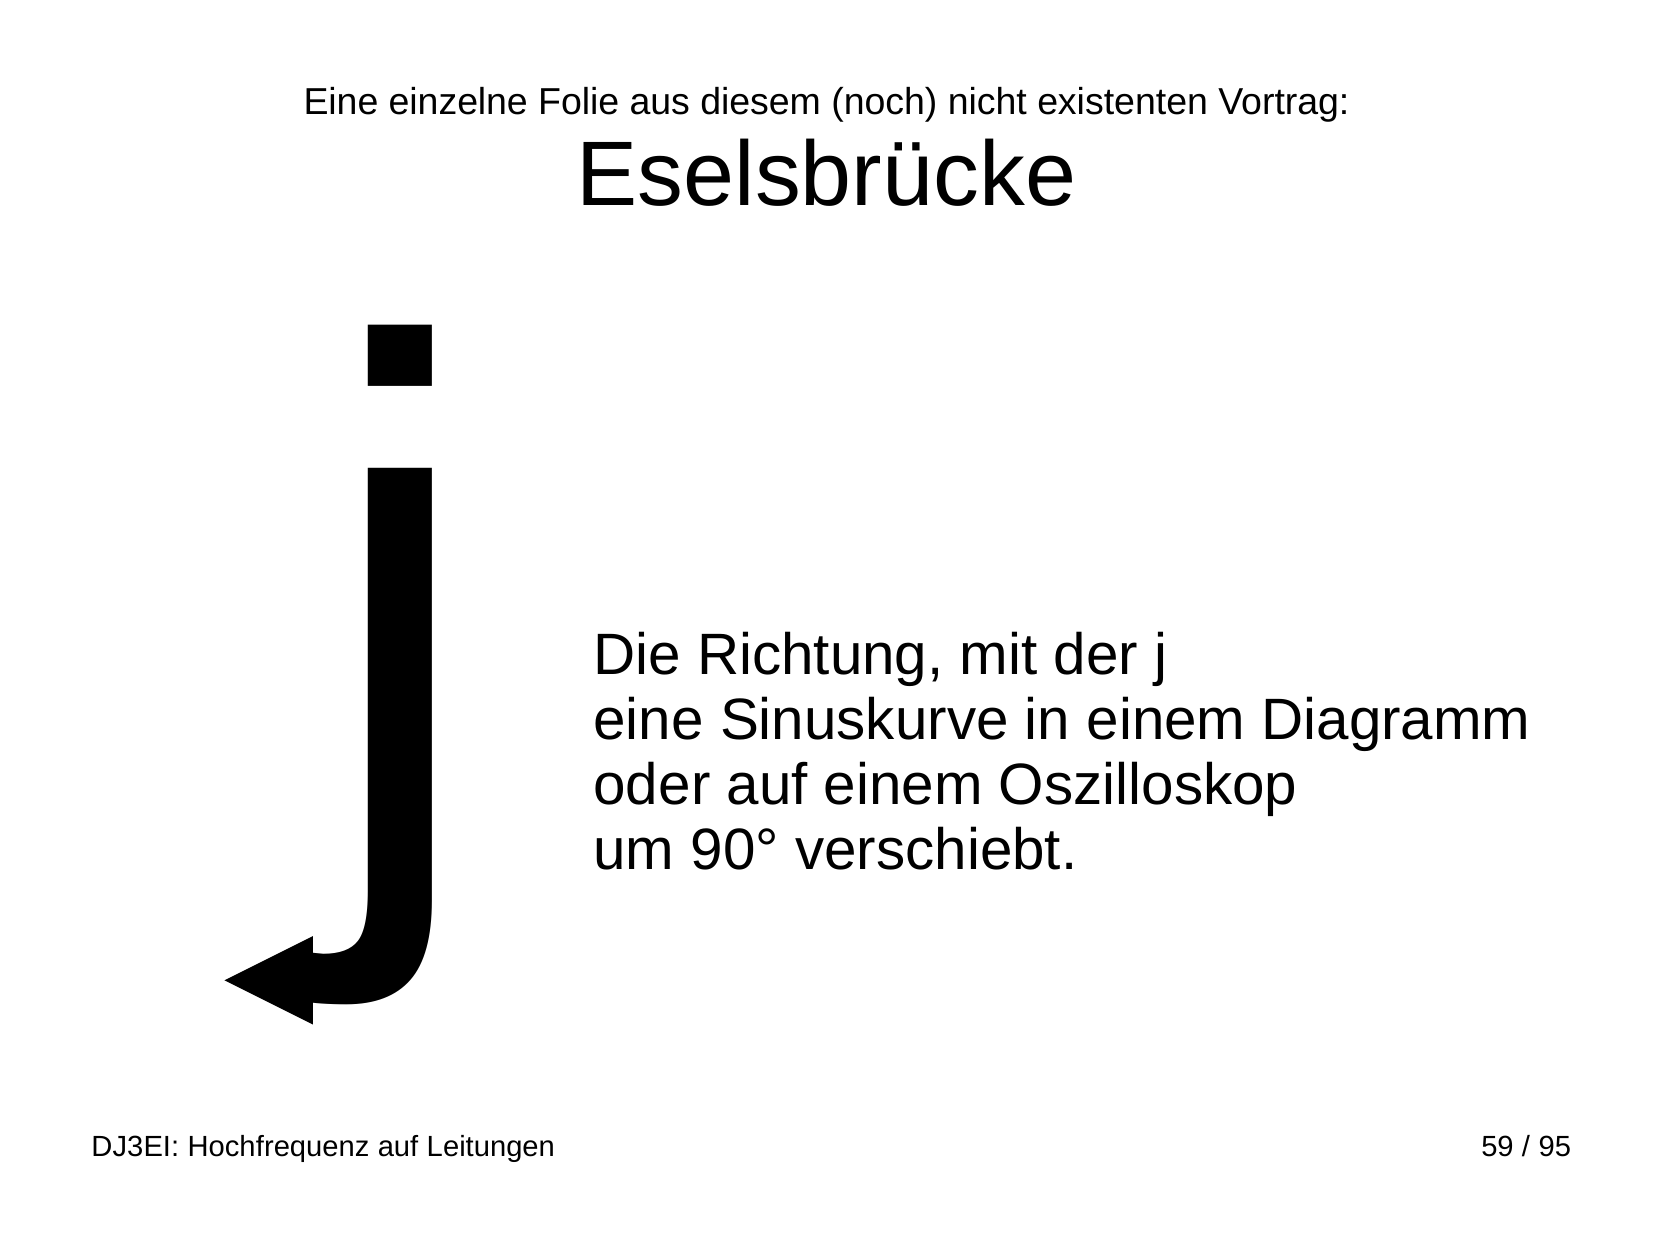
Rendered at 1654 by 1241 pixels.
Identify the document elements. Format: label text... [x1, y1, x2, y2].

text_box j [304, 186, 497, 1016]
title Eine einzelne Folie aus diesem (noch) nicht existenten Vortrag: Eselsbrücke [82, 49, 1571, 257]
text_box Die Richtung, mit der j eine Sinuskurve in einem Diagramm oder auf einem Oszilloskop um 90° verschiebt. [578, 614, 1560, 910]
